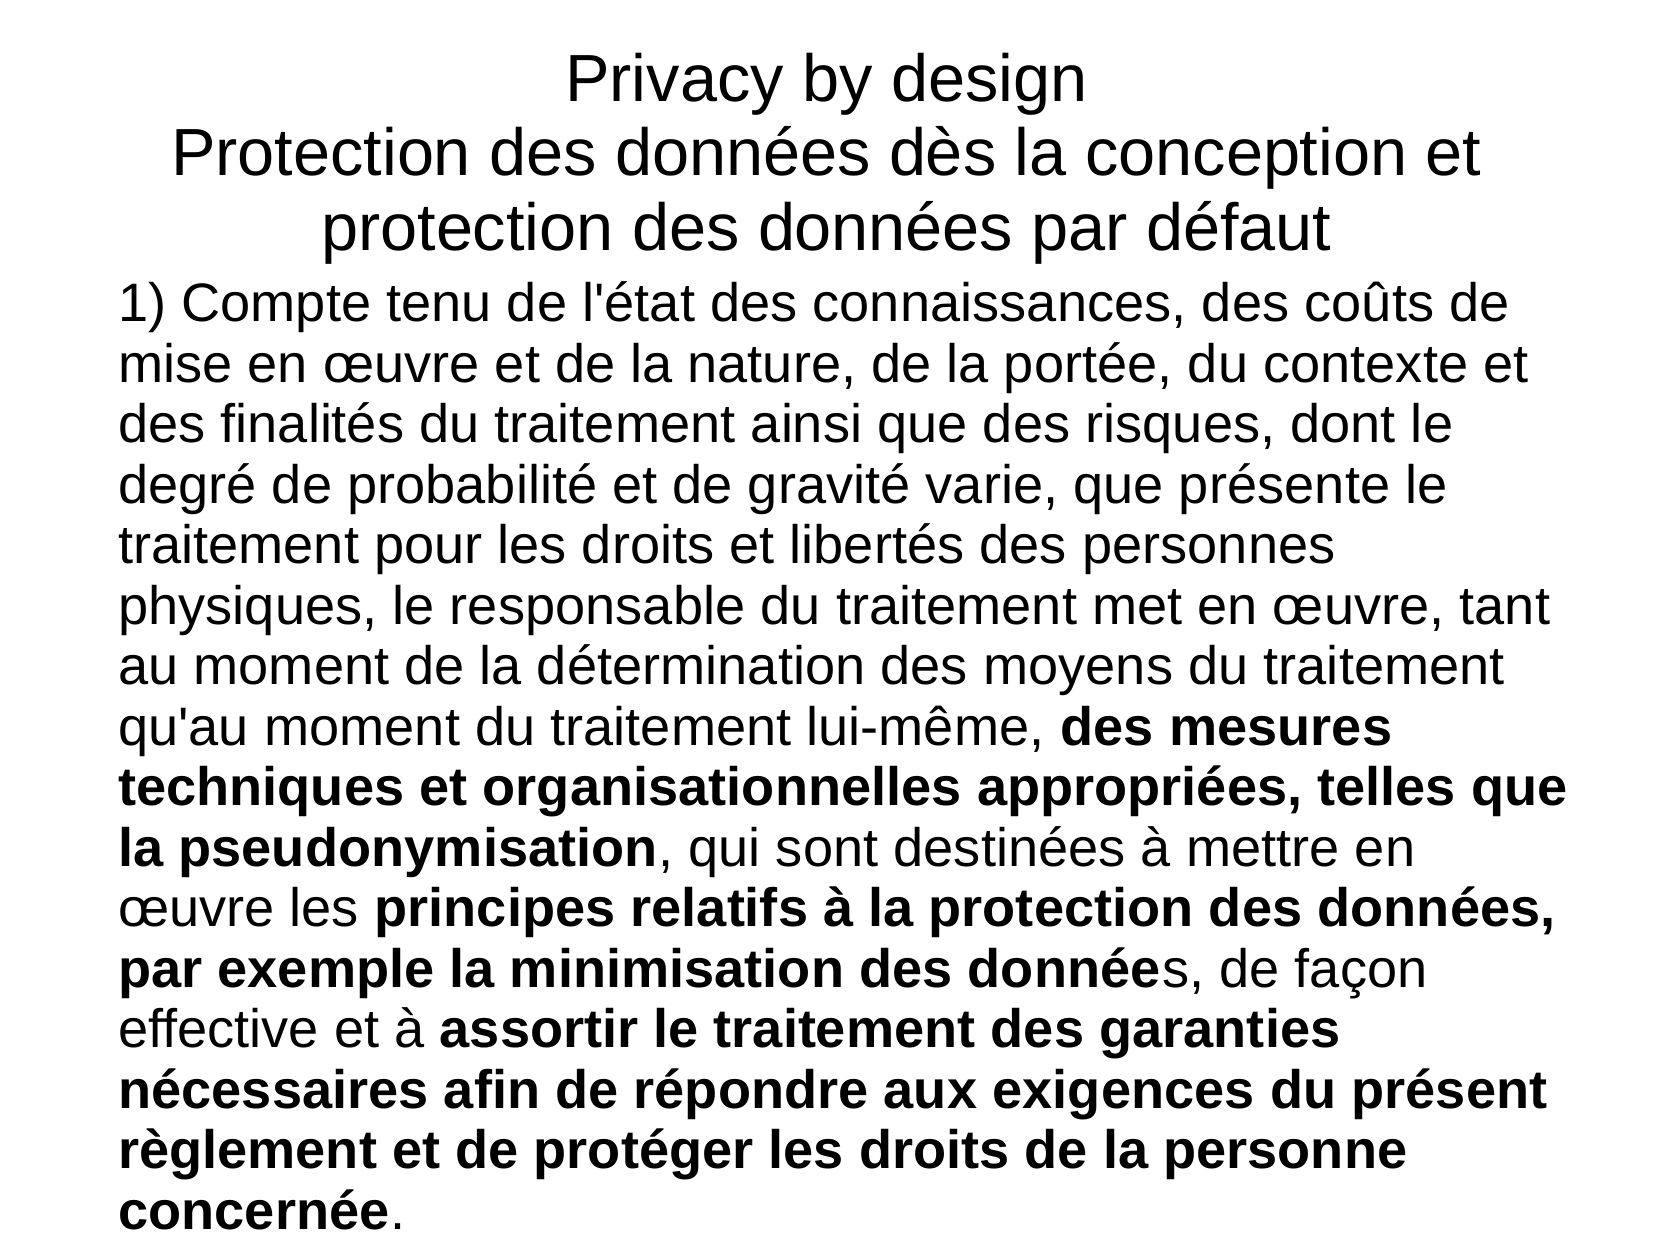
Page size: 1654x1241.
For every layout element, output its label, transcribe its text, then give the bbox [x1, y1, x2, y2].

subtitle 1) Compte tenu de l'état des connaissances, des coûts de mise en œuvre et de la nature, de la portée, du contexte et des finalités du traitement ainsi que des risques, dont le degré de probabilité et de gravité varie, que présente le traitement pour les droits et libertés des personnes physiques, le responsable du traitement met en œuvre, tant au moment de la détermination des moyens du traitement qu'au moment du traitement lui-même, des mesures techniques et organisationnelles appropriées, telles que la pseudonymisation, qui sont destinées à mettre en œuvre les principes relatifs à la protection des données, par exemple la minimisation des données, de façon effective et à assortir le traitement des garanties nécessaires afin de répondre aux exigences du présent règlement et de protéger les droits de la personne concernée. [82, 272, 1571, 1241]
title Privacy by design Protection des données dès la conception et protection des données par défaut [82, 41, 1571, 265]
